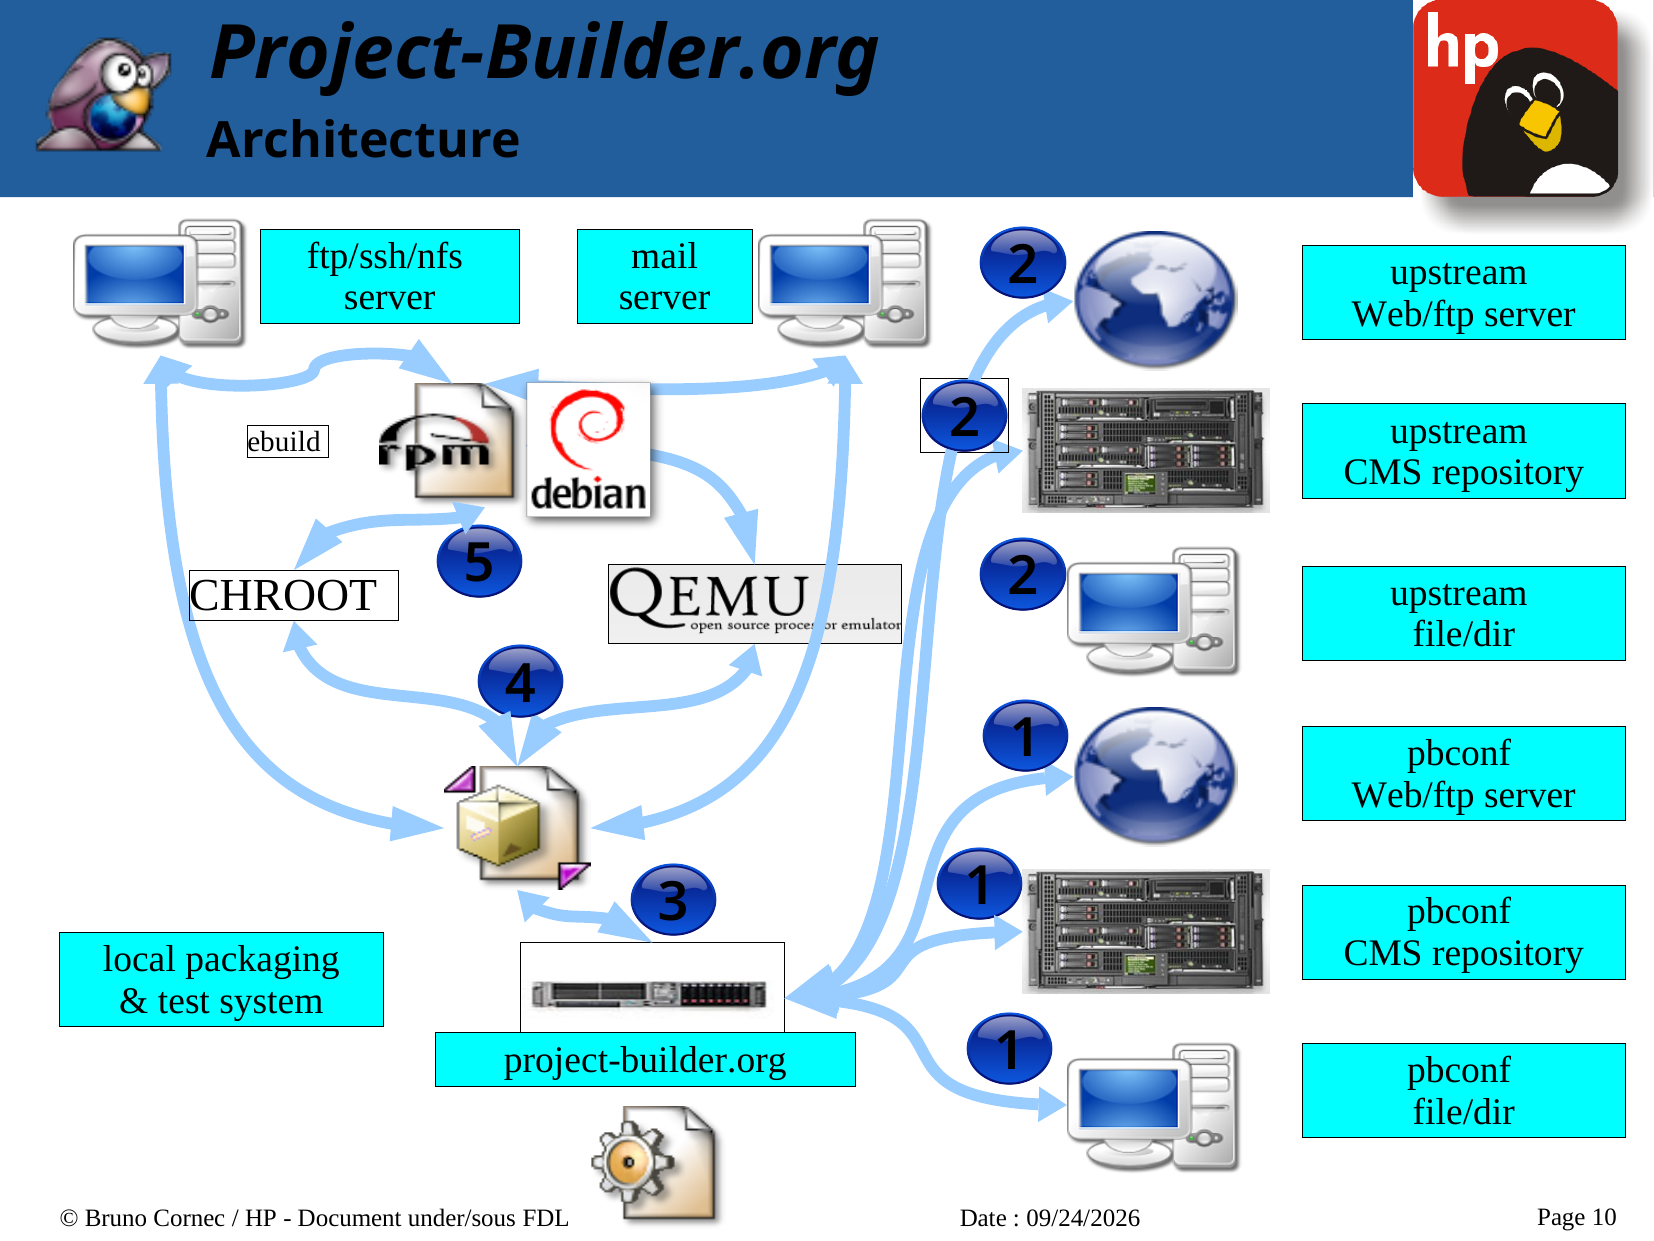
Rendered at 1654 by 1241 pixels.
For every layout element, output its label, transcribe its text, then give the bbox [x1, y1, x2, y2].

picture [0, 0, 211, 199]
picture [935, 846, 1270, 994]
picture [1073, 707, 1238, 847]
picture [1413, 0, 1654, 235]
picture [1022, 388, 1270, 513]
text_box upstream file/dir [1302, 566, 1626, 661]
picture [629, 862, 718, 938]
picture [590, 1106, 726, 1229]
picture [444, 766, 591, 890]
picture [757, 221, 934, 356]
text_box project-builder.org [435, 1032, 856, 1087]
picture [476, 643, 565, 719]
picture [72, 206, 249, 356]
picture [978, 534, 1243, 684]
text_box pbconf file/dir [1302, 1043, 1626, 1138]
picture [965, 1011, 1054, 1086]
text_box local packaging & test system [59, 932, 384, 1027]
picture [978, 225, 1068, 300]
text_box pbconf Web/ftp server [1302, 726, 1626, 821]
title Architecture [206, 59, 1121, 221]
picture [1073, 231, 1238, 371]
picture [520, 942, 785, 1032]
text_box CHROOT [189, 570, 399, 621]
picture [608, 564, 825, 644]
picture [981, 698, 1070, 774]
text_box ftp/ssh/nfs server [260, 229, 520, 324]
text_box ebuild [247, 425, 329, 458]
picture [1066, 1030, 1243, 1180]
text_box upstream CMS repository [1302, 403, 1626, 499]
text_box upstream Web/ftp server [1302, 245, 1626, 340]
picture [379, 370, 688, 599]
text_box pbconf CMS repository [1302, 885, 1626, 980]
picture [821, 564, 902, 644]
picture [920, 378, 1009, 453]
text_box mail server [577, 229, 753, 324]
